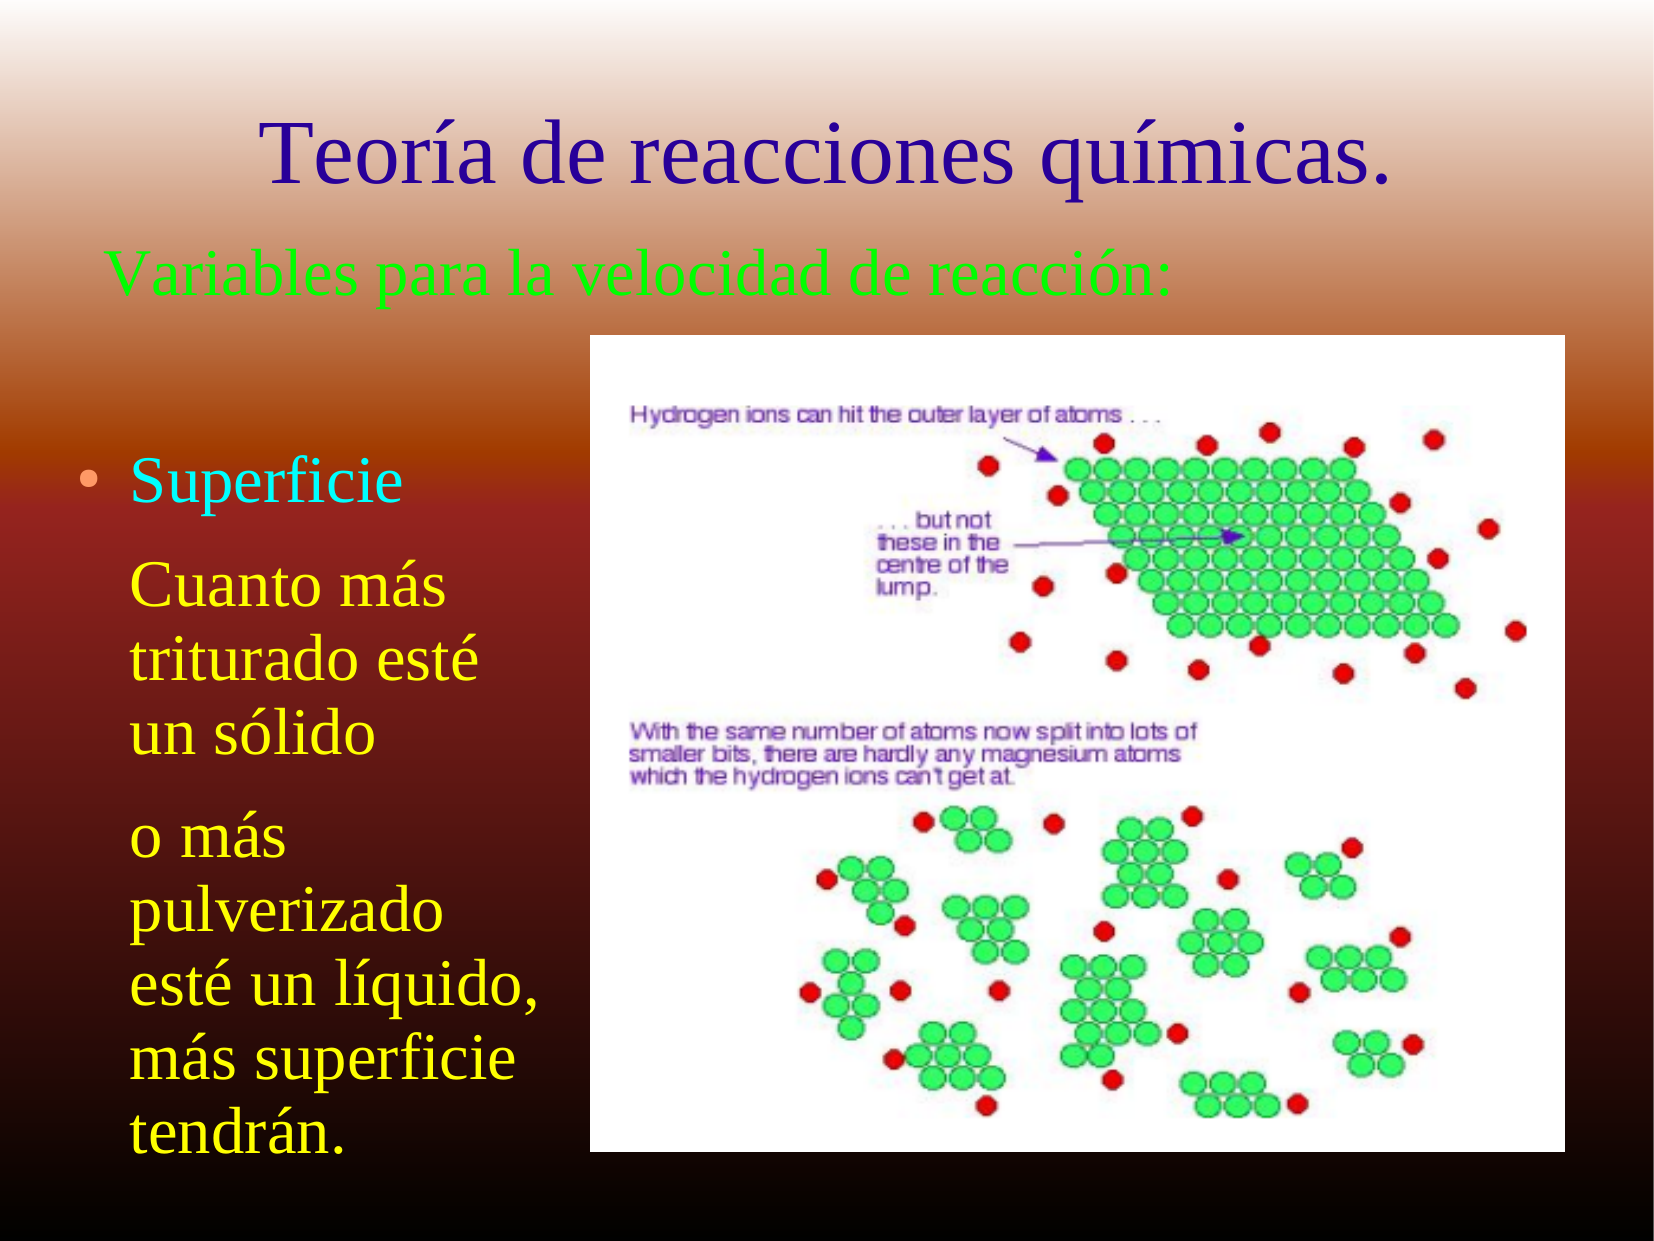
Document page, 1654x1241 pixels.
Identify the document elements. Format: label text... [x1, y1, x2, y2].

title Teoría de reacciones químicas. [82, 49, 1571, 257]
picture [0, 0, 1654, 1241]
text_box Variables para la velocidad de reacción: [32, 236, 1241, 385]
text_box Superficie Cuanto más triturado esté un sólido o más pulverizado esté un líquido, más superficie tendrán. [59, 442, 562, 1169]
